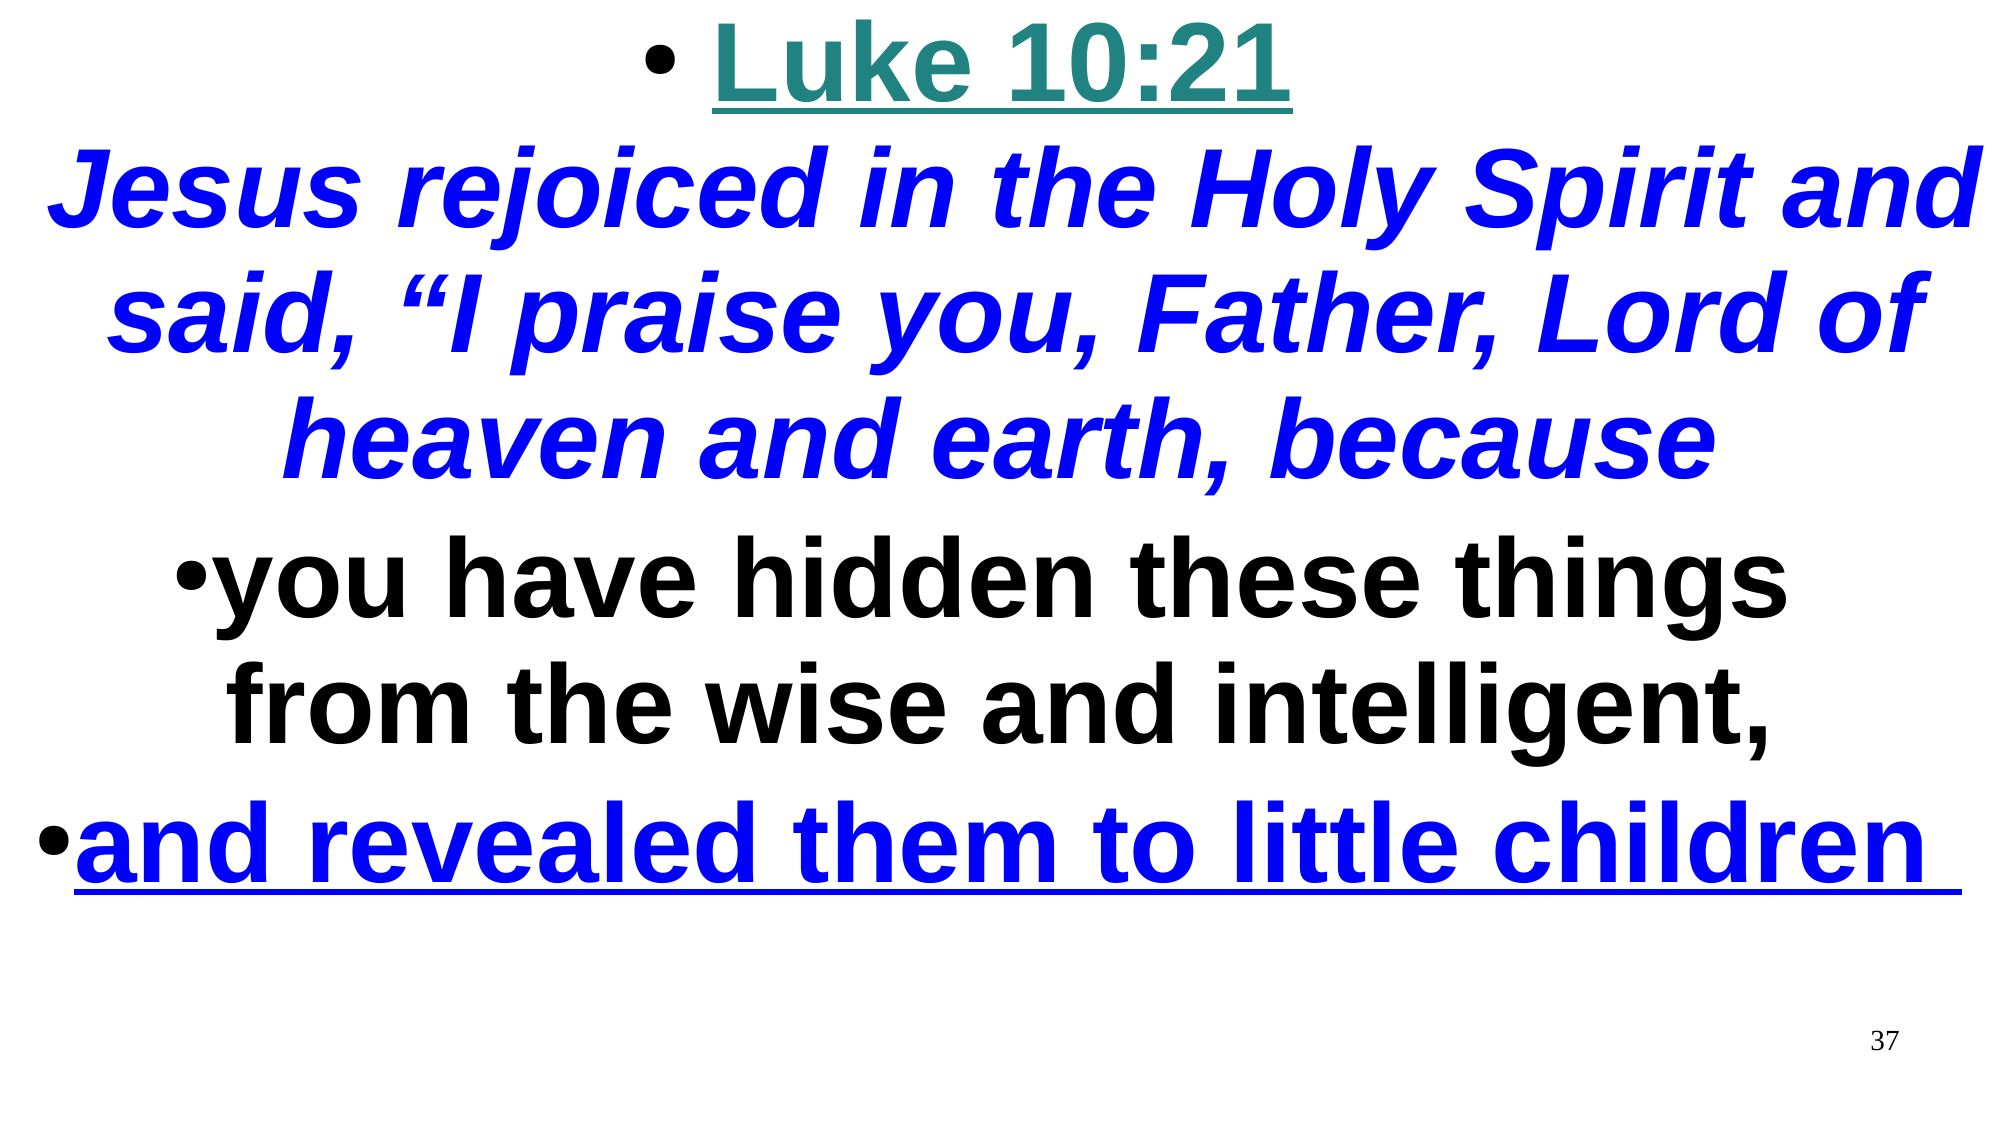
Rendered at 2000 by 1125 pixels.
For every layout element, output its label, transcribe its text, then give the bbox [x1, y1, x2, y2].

list Luke 10:21 Jesus rejoiced in the Holy Spirit and said, “I praise you, Father, Lord of heaven and earth, because you have hidden these things from the wise and intelligent, and revealed them to little children [0, 0, 1996, 1123]
